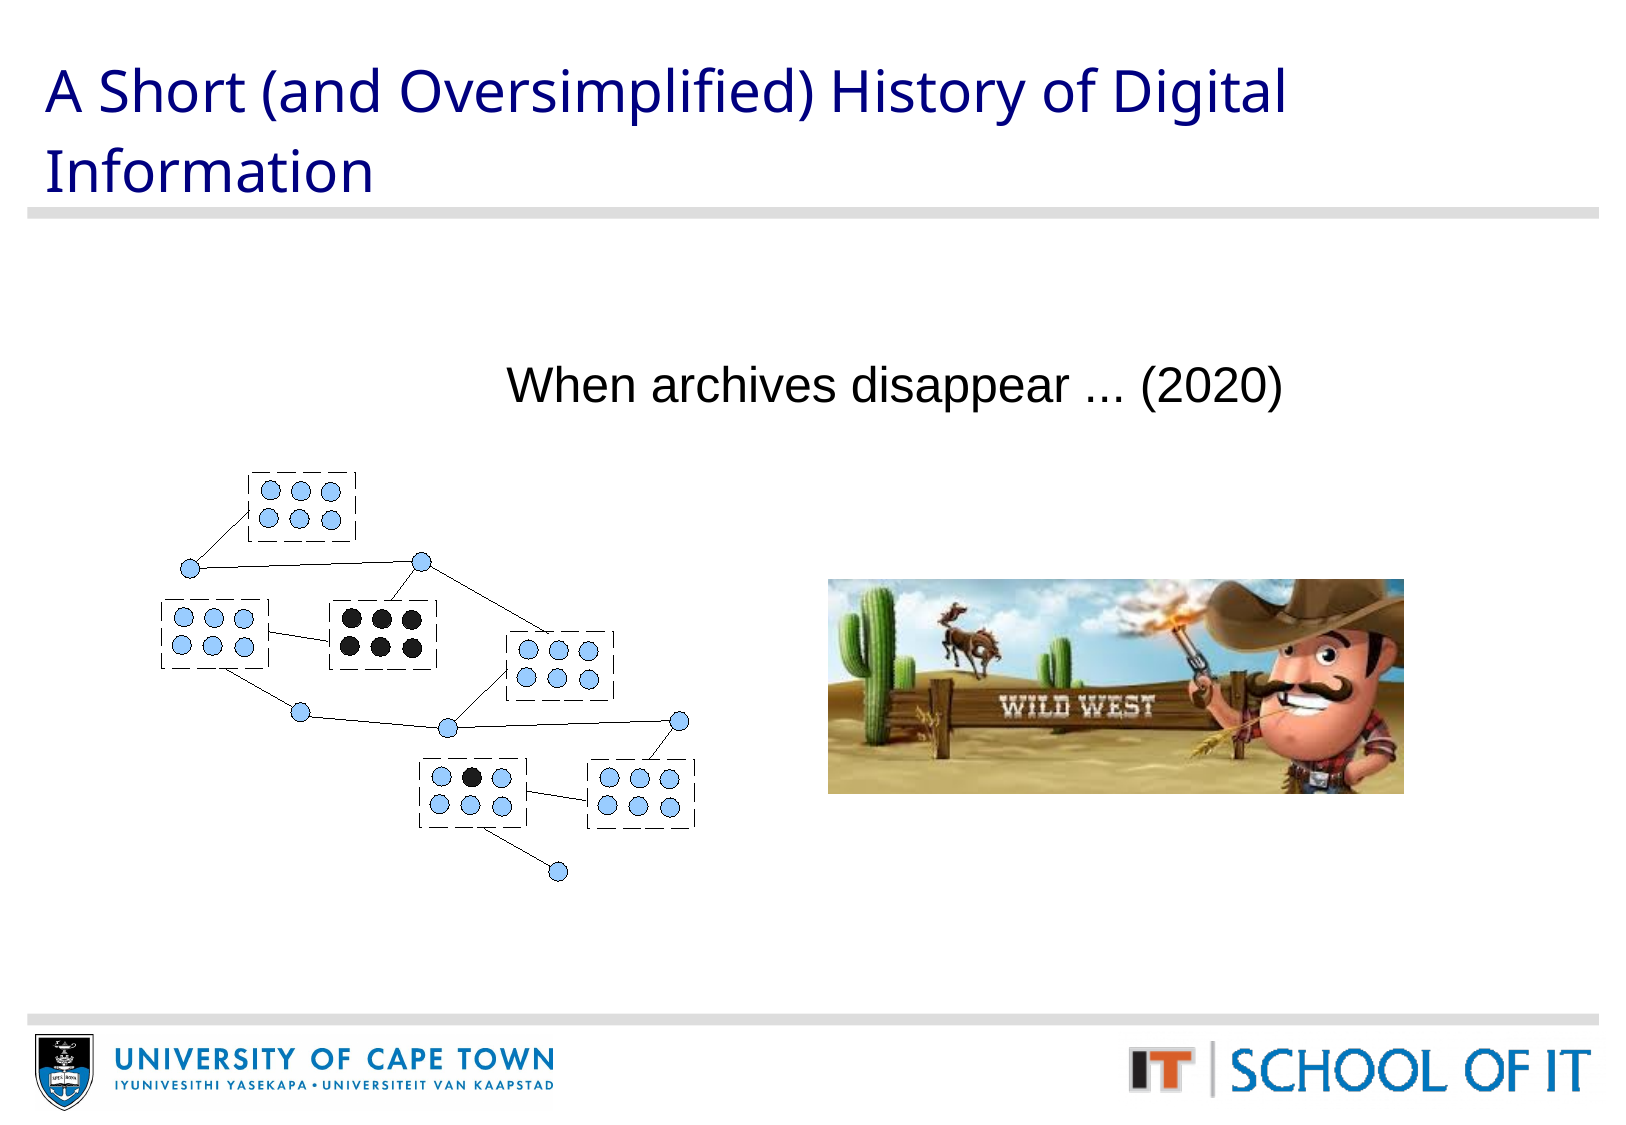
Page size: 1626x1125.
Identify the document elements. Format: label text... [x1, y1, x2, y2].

text_box [174, 607, 194, 627]
text_box [659, 769, 680, 789]
text_box [431, 766, 452, 787]
text_box [660, 797, 680, 818]
text_box [290, 702, 311, 722]
text_box [202, 636, 223, 656]
text_box [669, 711, 689, 731]
text_box [402, 610, 422, 630]
text_box [411, 552, 432, 572]
text_box [599, 767, 620, 788]
text_box [548, 861, 568, 882]
text_box [579, 669, 599, 690]
text_box [549, 640, 569, 660]
text_box When archives disappear ... (2020) [491, 345, 1300, 420]
text_box [547, 668, 567, 688]
title A Short (and Oversimplified) History of Digital Information [45, 66, 1583, 194]
text_box [291, 481, 311, 501]
text_box [518, 639, 539, 660]
text_box [630, 768, 650, 788]
text_box [234, 637, 254, 657]
text_box [492, 796, 512, 817]
text_box [597, 795, 618, 815]
text_box [259, 508, 279, 528]
text_box [491, 768, 512, 788]
text_box [321, 510, 341, 530]
text_box [340, 636, 360, 656]
text_box [172, 635, 192, 655]
text_box [460, 795, 481, 815]
picture [828, 579, 1404, 794]
text_box [234, 609, 254, 629]
text_box [628, 796, 649, 816]
text_box [402, 638, 422, 658]
text_box [289, 509, 310, 529]
text_box [204, 608, 224, 628]
text_box [578, 641, 599, 661]
text_box [261, 480, 281, 500]
text_box [462, 767, 482, 787]
text_box [438, 718, 458, 738]
text_box [370, 637, 391, 657]
text_box [180, 558, 200, 579]
text_box [516, 667, 537, 687]
text_box [429, 794, 450, 814]
picture [35, 1034, 553, 1111]
text_box [372, 609, 392, 629]
picture [1118, 1030, 1606, 1109]
text_box [321, 482, 341, 502]
text_box [342, 608, 362, 628]
